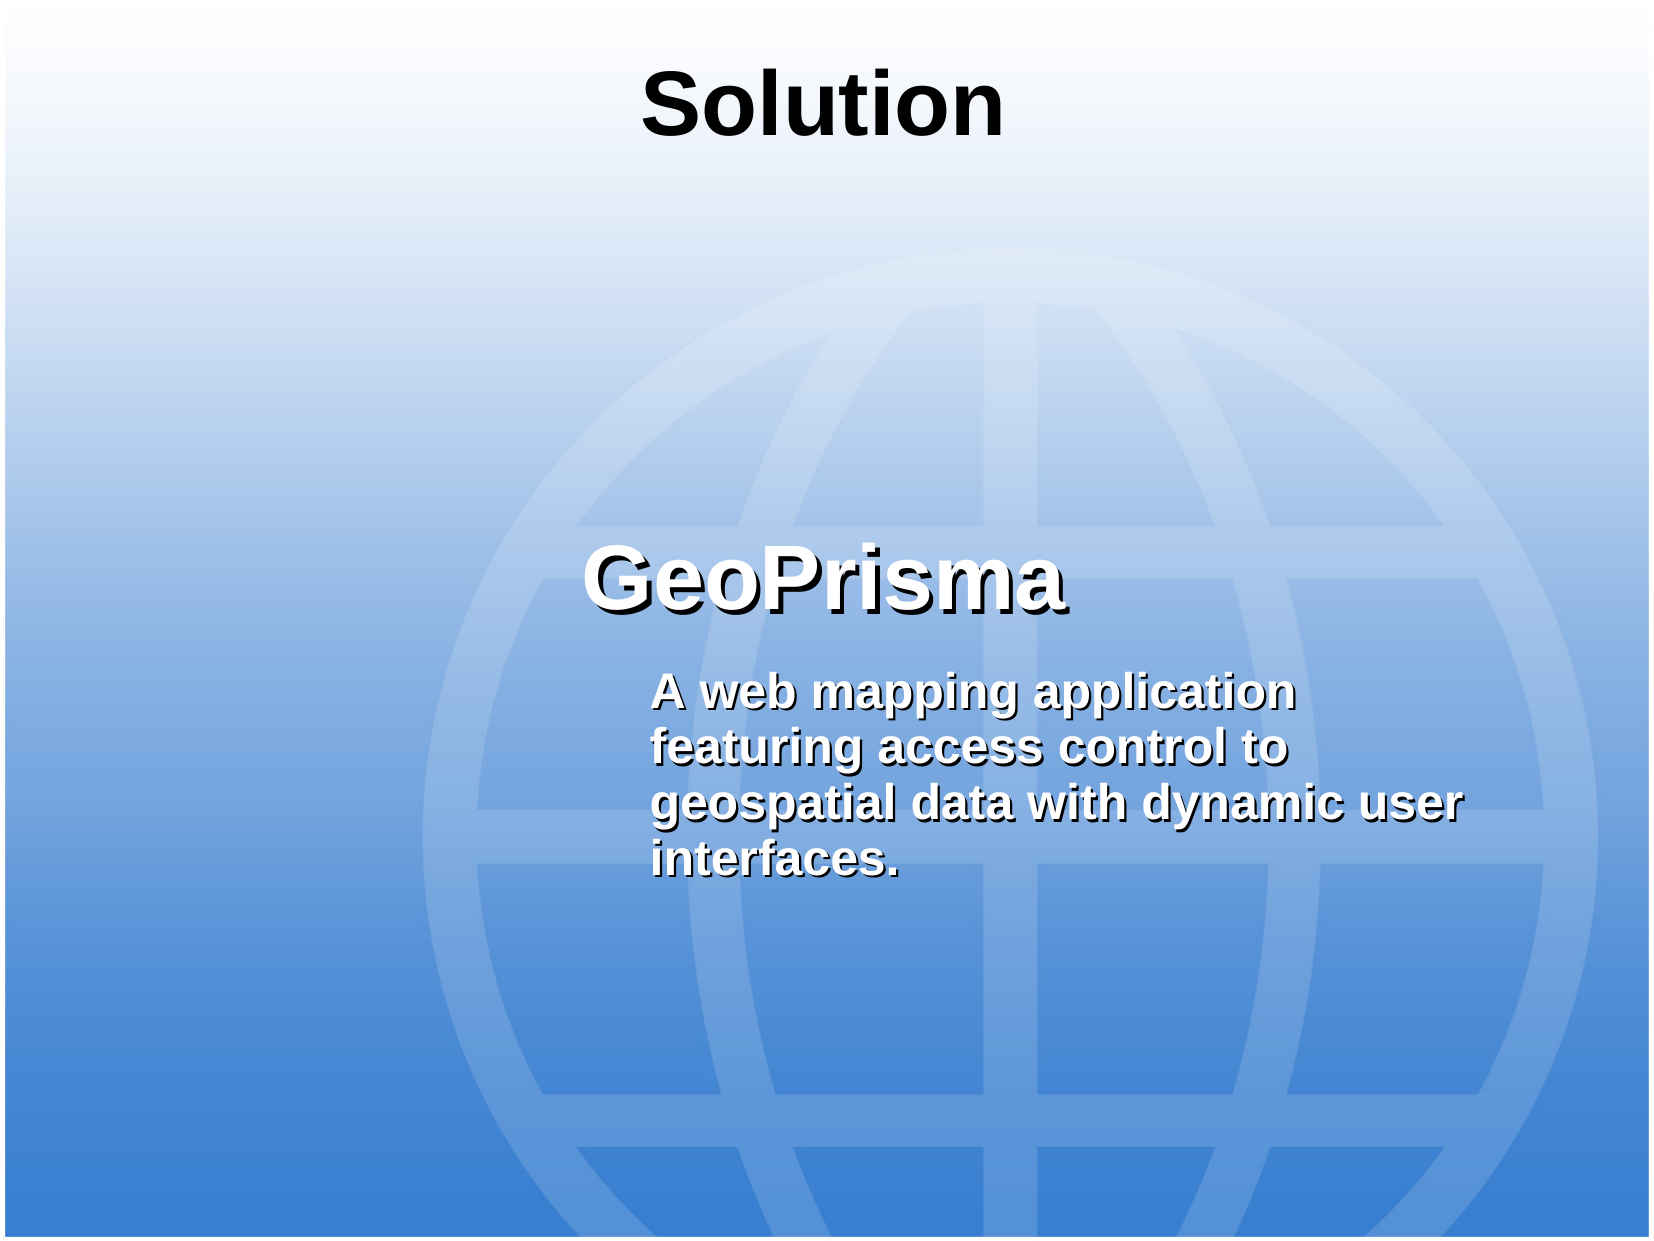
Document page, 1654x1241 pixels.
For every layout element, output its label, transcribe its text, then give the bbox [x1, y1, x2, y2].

picture [0, 0, 1654, 1241]
title A web mapping application featuring access control to geospatial data with dynamic user interfaces. [649, 663, 1477, 887]
title GeoPrisma [79, 474, 1568, 682]
title Solution [79, 0, 1568, 208]
